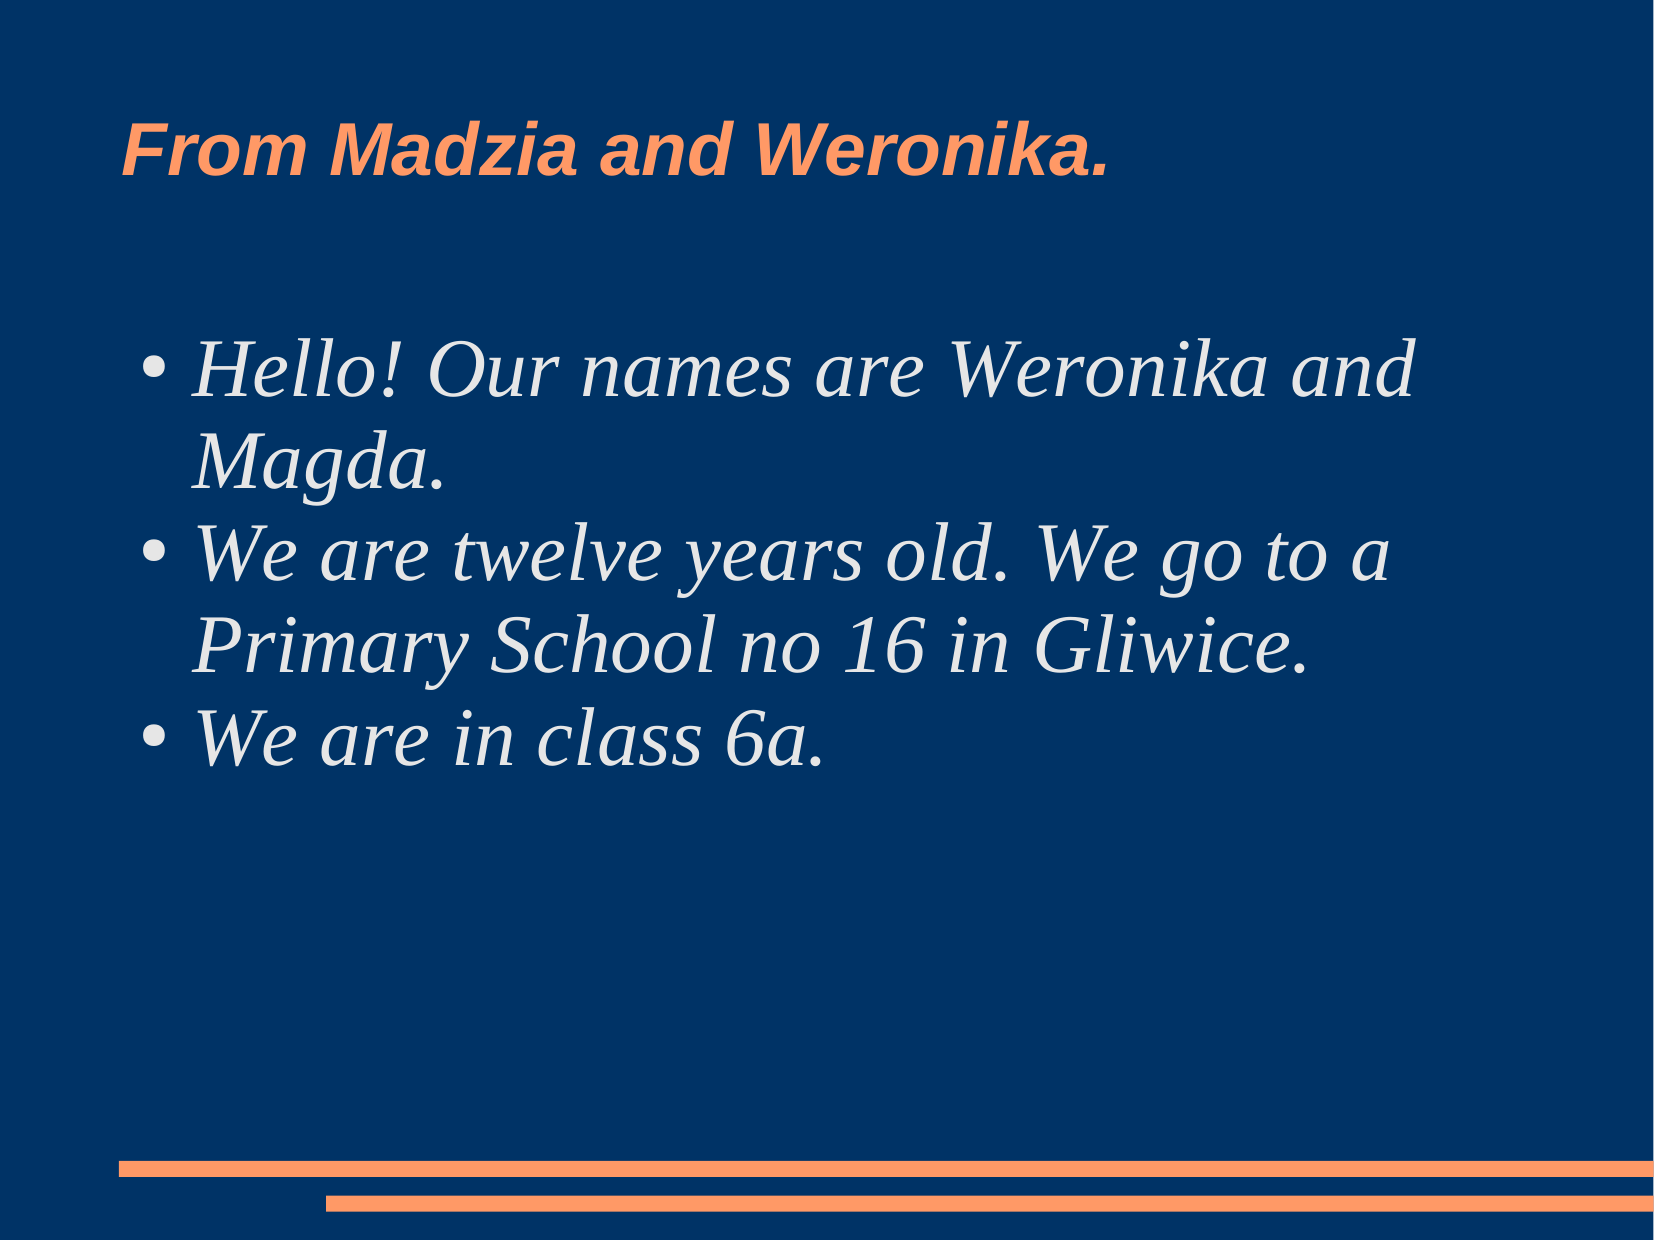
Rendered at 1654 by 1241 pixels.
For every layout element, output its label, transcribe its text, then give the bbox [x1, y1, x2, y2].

list Hello! Our names are Weronika and Magda. We are twelve years old. We go to a Primary School no 16 in Gliwice. We are in class 6a. [121, 322, 1561, 1132]
title From Madzia and Weronika. [121, 46, 1534, 254]
